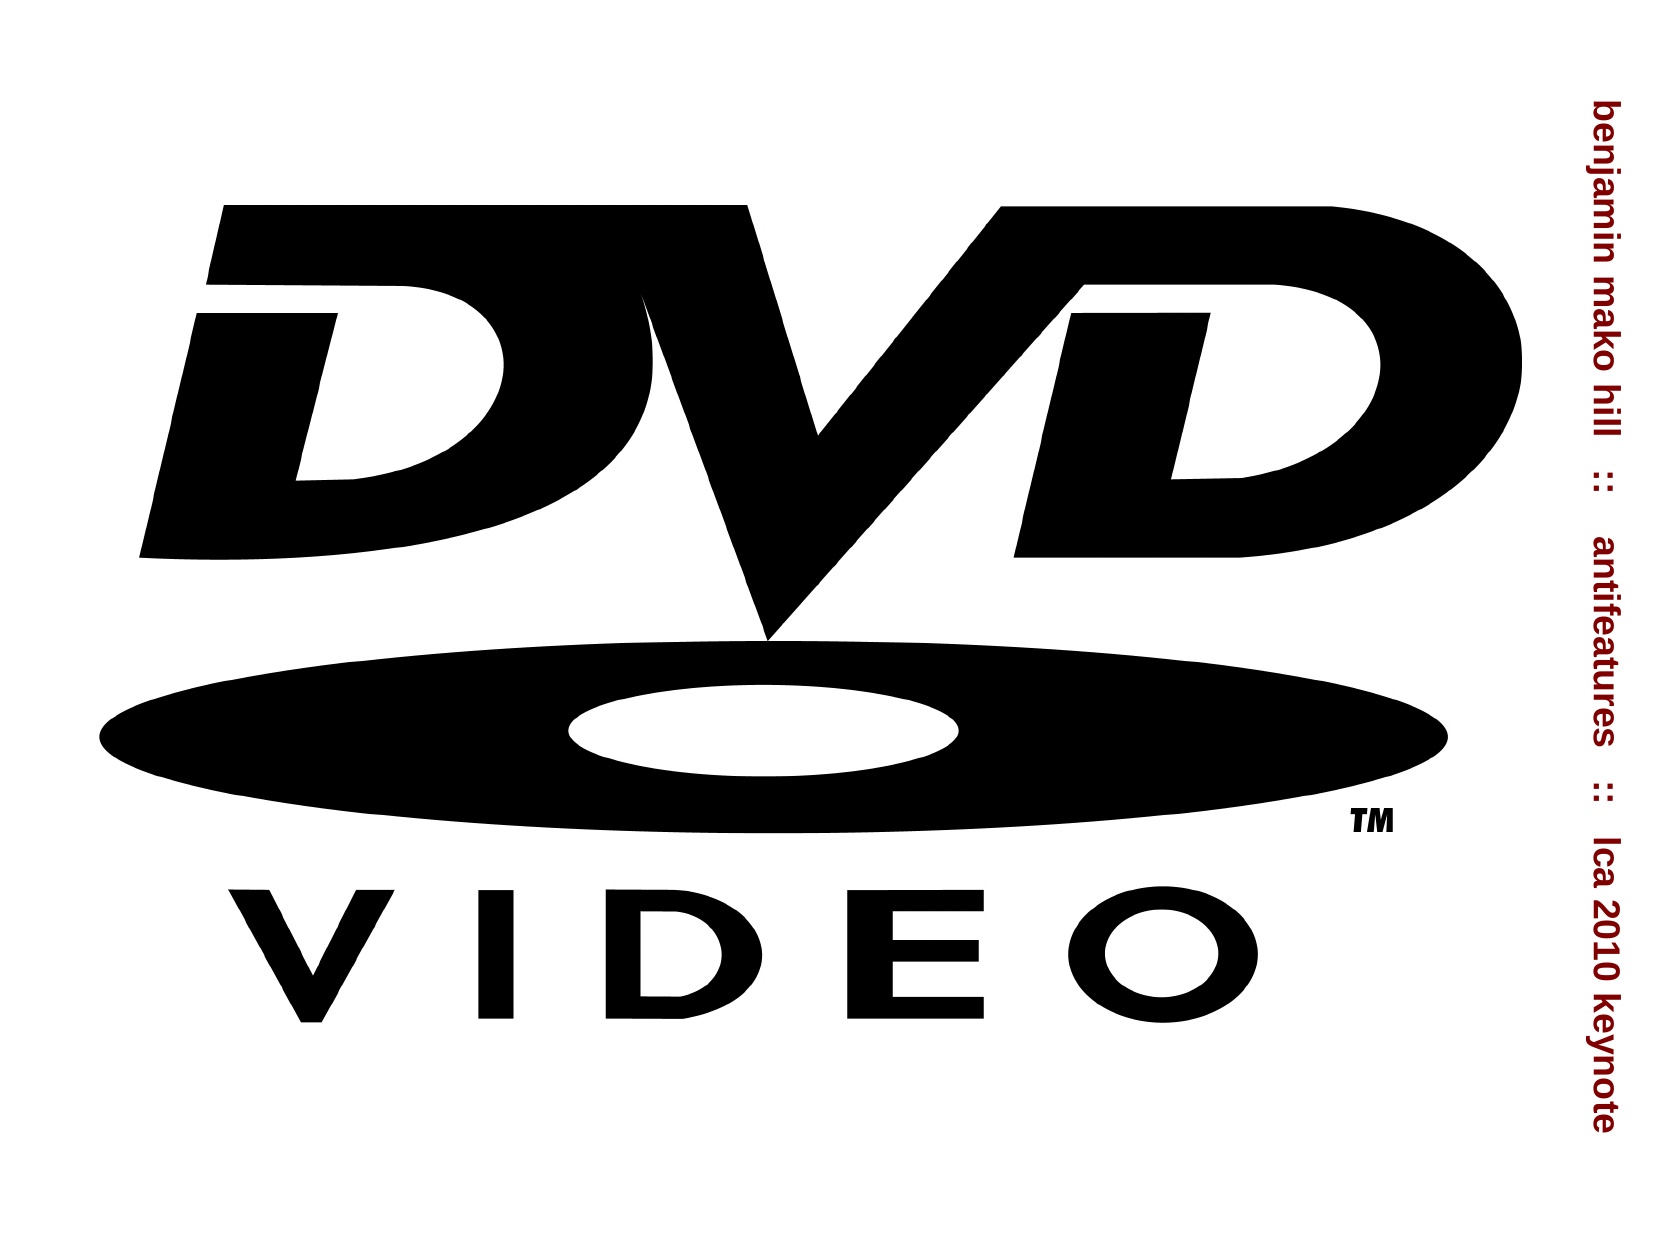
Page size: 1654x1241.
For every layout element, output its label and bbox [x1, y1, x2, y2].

picture [98, 204, 1522, 1024]
